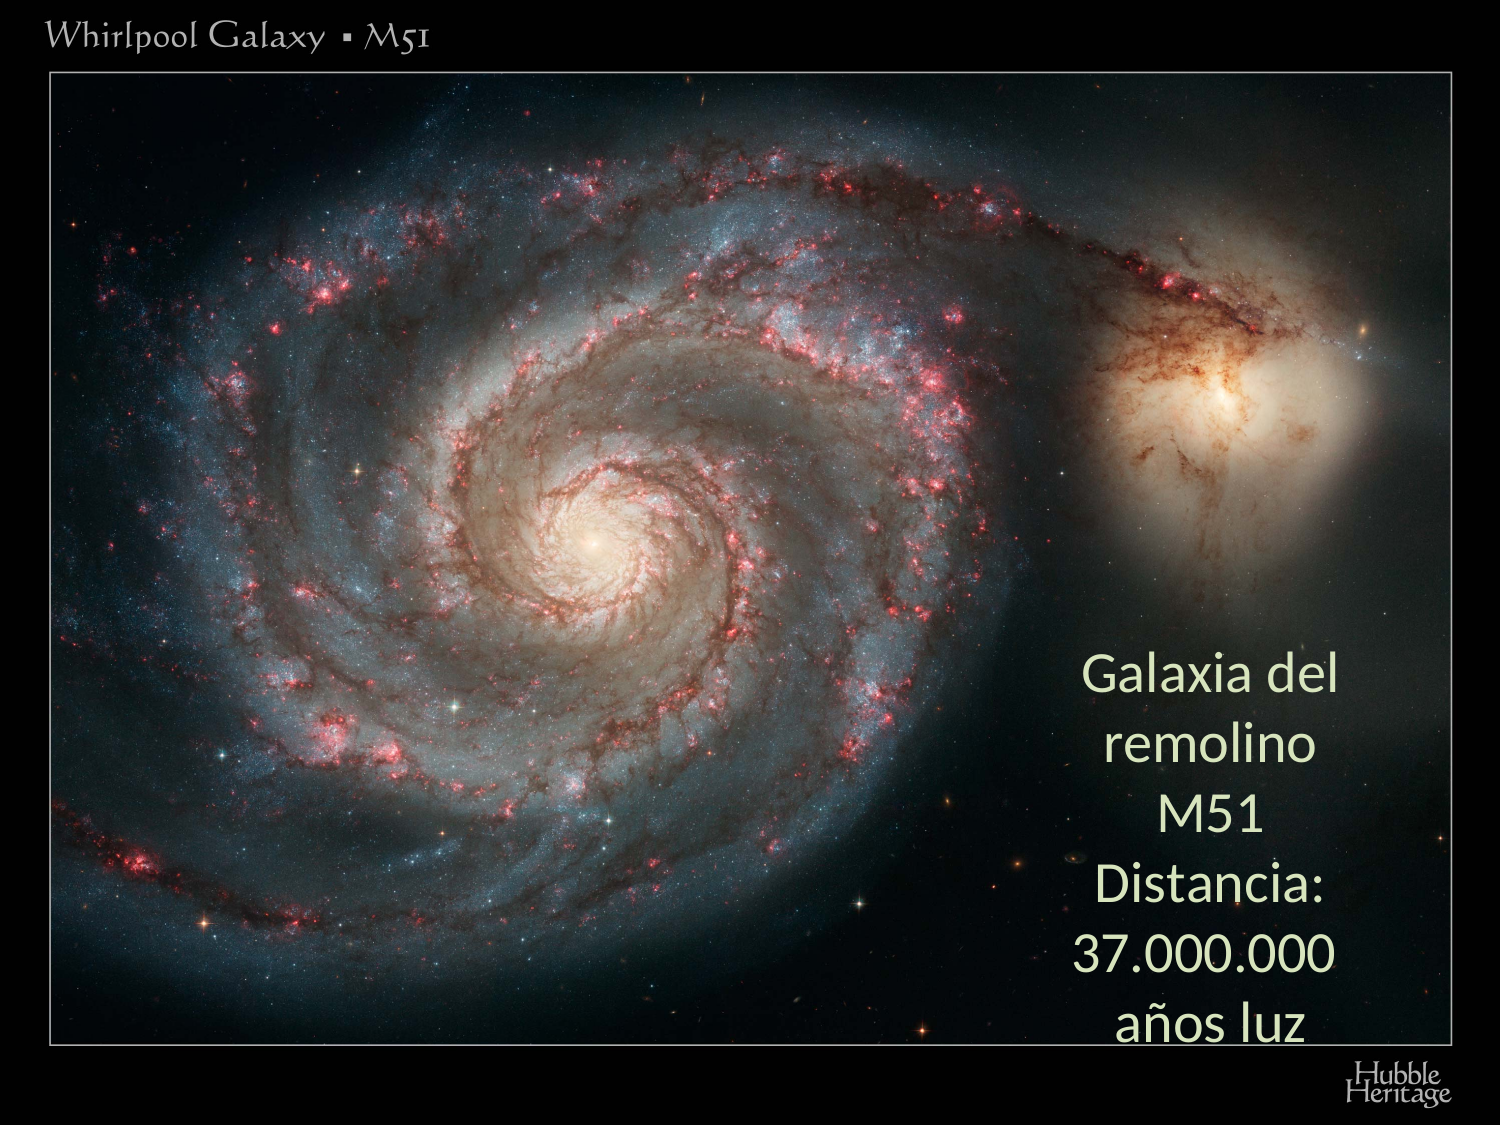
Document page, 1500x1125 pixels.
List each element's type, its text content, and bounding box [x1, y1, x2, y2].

title Galaxia del remolino M51 Distancia: 37.000.000 años luz [960, 515, 1461, 1125]
picture [0, 0, 1500, 1125]
